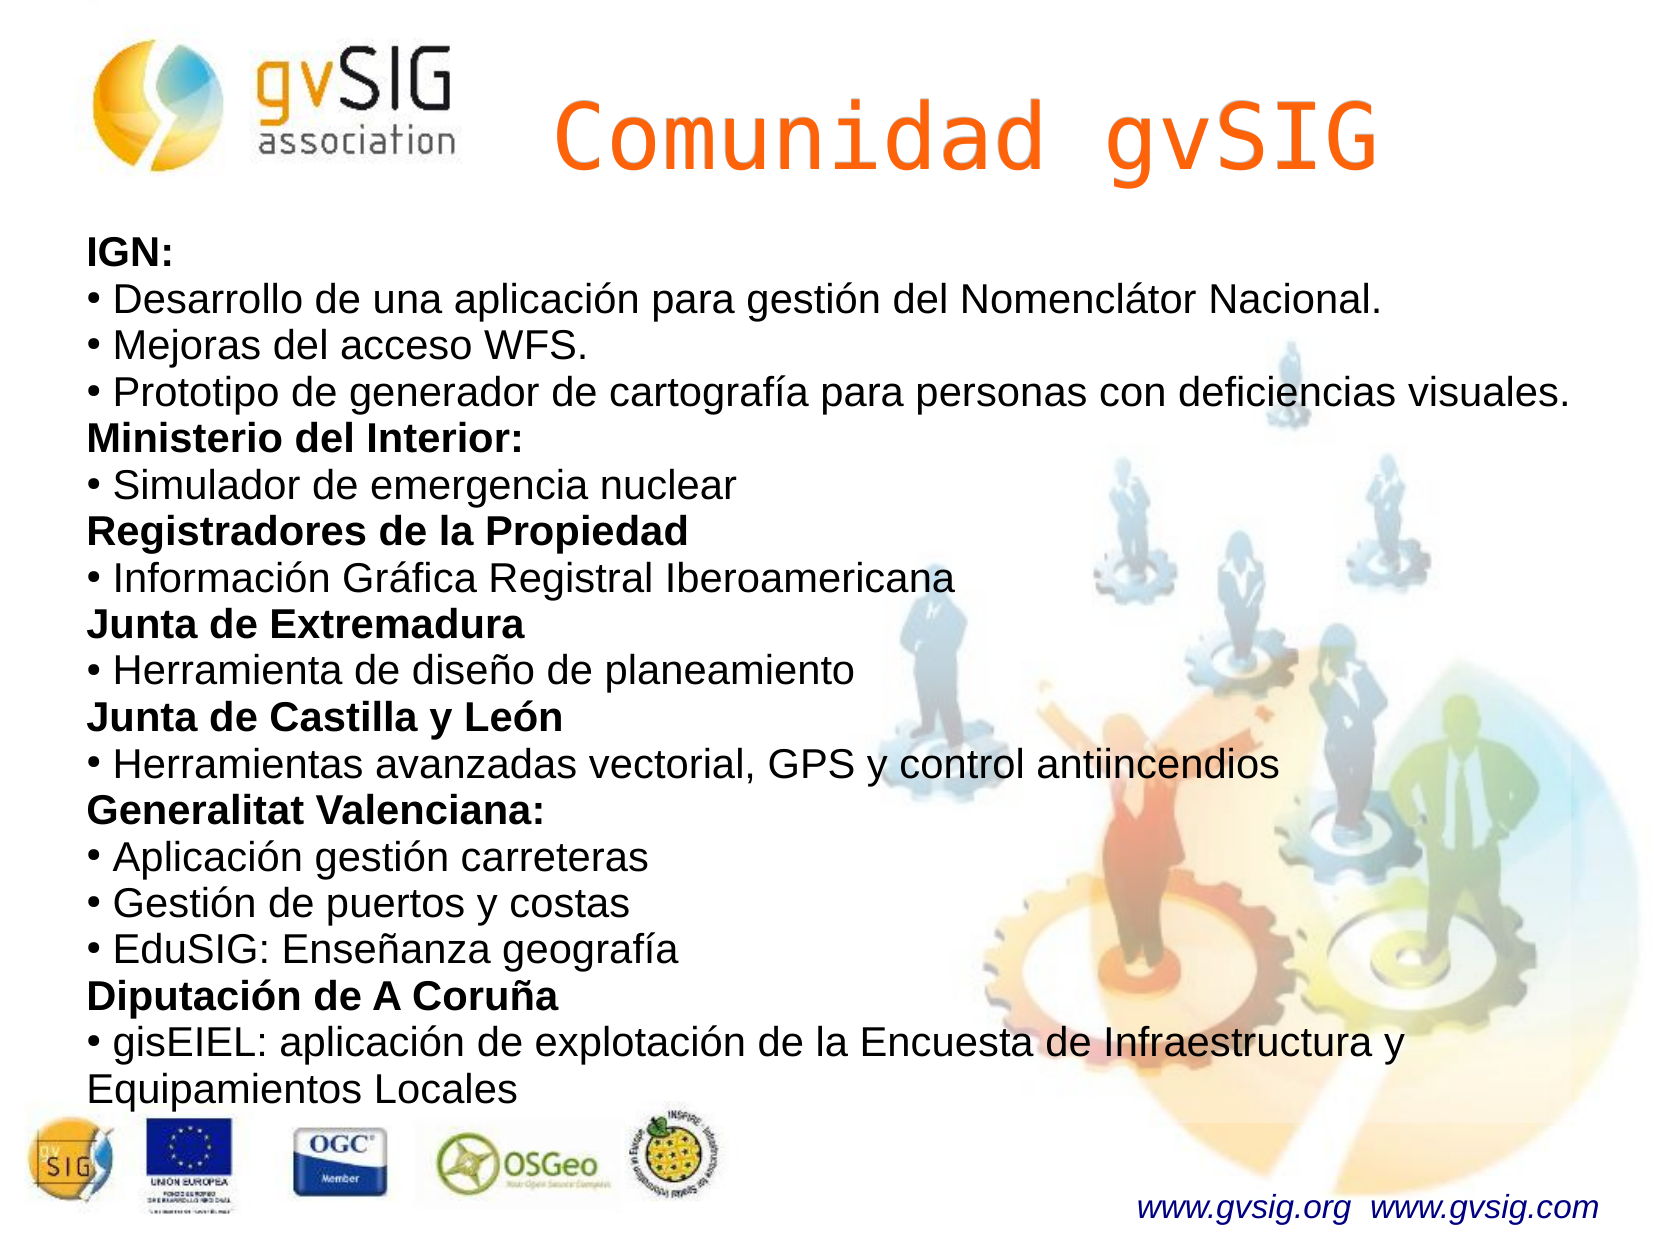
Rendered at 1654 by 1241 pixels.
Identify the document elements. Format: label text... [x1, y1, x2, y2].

picture [1279, 1202, 1289, 1216]
picture [1307, 1202, 1317, 1216]
picture [1154, 1201, 1163, 1217]
picture [1220, 1202, 1230, 1216]
picture [1191, 1205, 1198, 1217]
text_box IGN: Desarrollo de una aplicación para gestión del Nomenclátor Nacional. Mejoras del acceso WFS. Prototipo de generador de cartografía para personas con deficiencias visuales. Ministerio del Interior: Simulador de emergencia nuclear Registradores de la Propiedad Información Gráfica Registral Iberoamericana Junta de Extremadura Herramienta de diseño de planeamiento Junta de Castilla y León Herramientas avanzadas vectorial, GPS y control antiincendios Generalitat Valenciana: Aplicación gestión carreteras Gestión de puertos y costas EduSIG: Enseñanza geografía Diputación de A Coruña gisEIEL: aplicación de explotación de la Encuesta de Infraestructura y Equipamientos Locales [71, 221, 1595, 1120]
picture [1143, 1205, 1150, 1217]
picture [1377, 1205, 1384, 1217]
picture [1400, 1205, 1407, 1217]
picture [1575, 1202, 1584, 1217]
picture [1178, 1201, 1187, 1217]
picture [1585, 1202, 1594, 1217]
picture [1167, 1205, 1174, 1217]
picture [1453, 1202, 1463, 1216]
picture [1388, 1203, 1396, 1217]
picture [1336, 1202, 1346, 1216]
picture [0, 0, 1653, 1217]
picture [1424, 1205, 1431, 1217]
picture [1512, 1202, 1522, 1216]
picture [1411, 1201, 1420, 1217]
picture [1557, 1202, 1567, 1216]
text_box Comunidad gvSIG [260, 77, 1654, 199]
